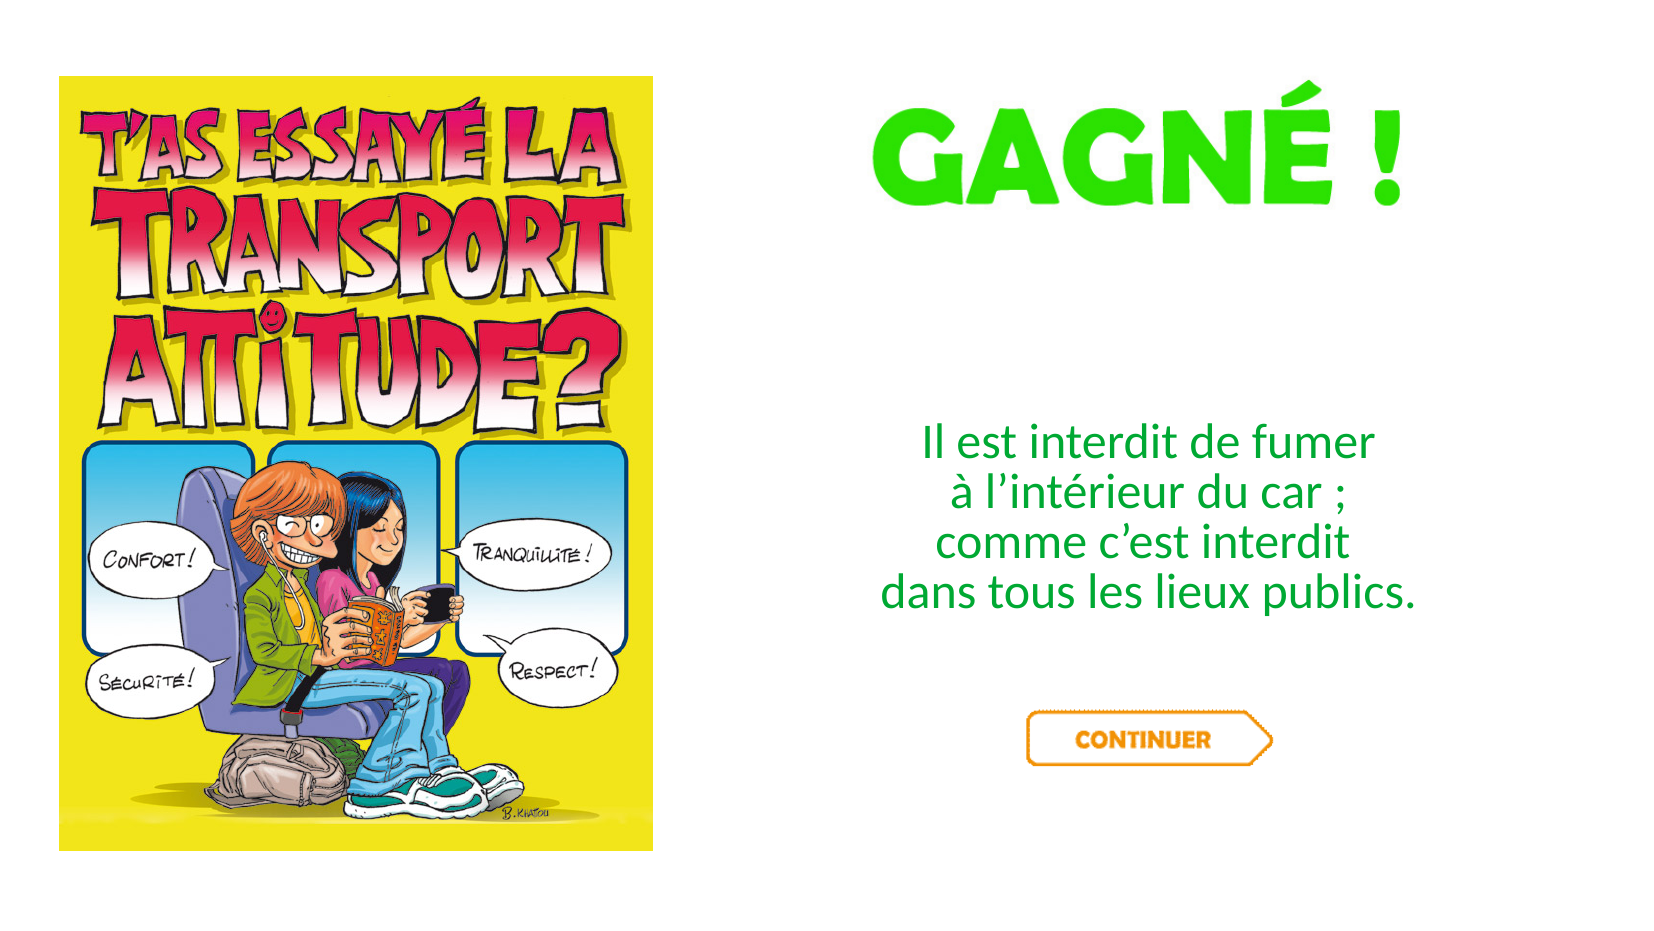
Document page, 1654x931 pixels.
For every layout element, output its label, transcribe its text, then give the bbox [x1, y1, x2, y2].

text_box Il est interdit de fumer à l’intérieur du car ; comme c’est interdit dans tous les lieux publics. [696, 413, 1601, 650]
picture [59, 76, 653, 851]
picture [1025, 708, 1276, 769]
picture [834, 59, 1447, 237]
